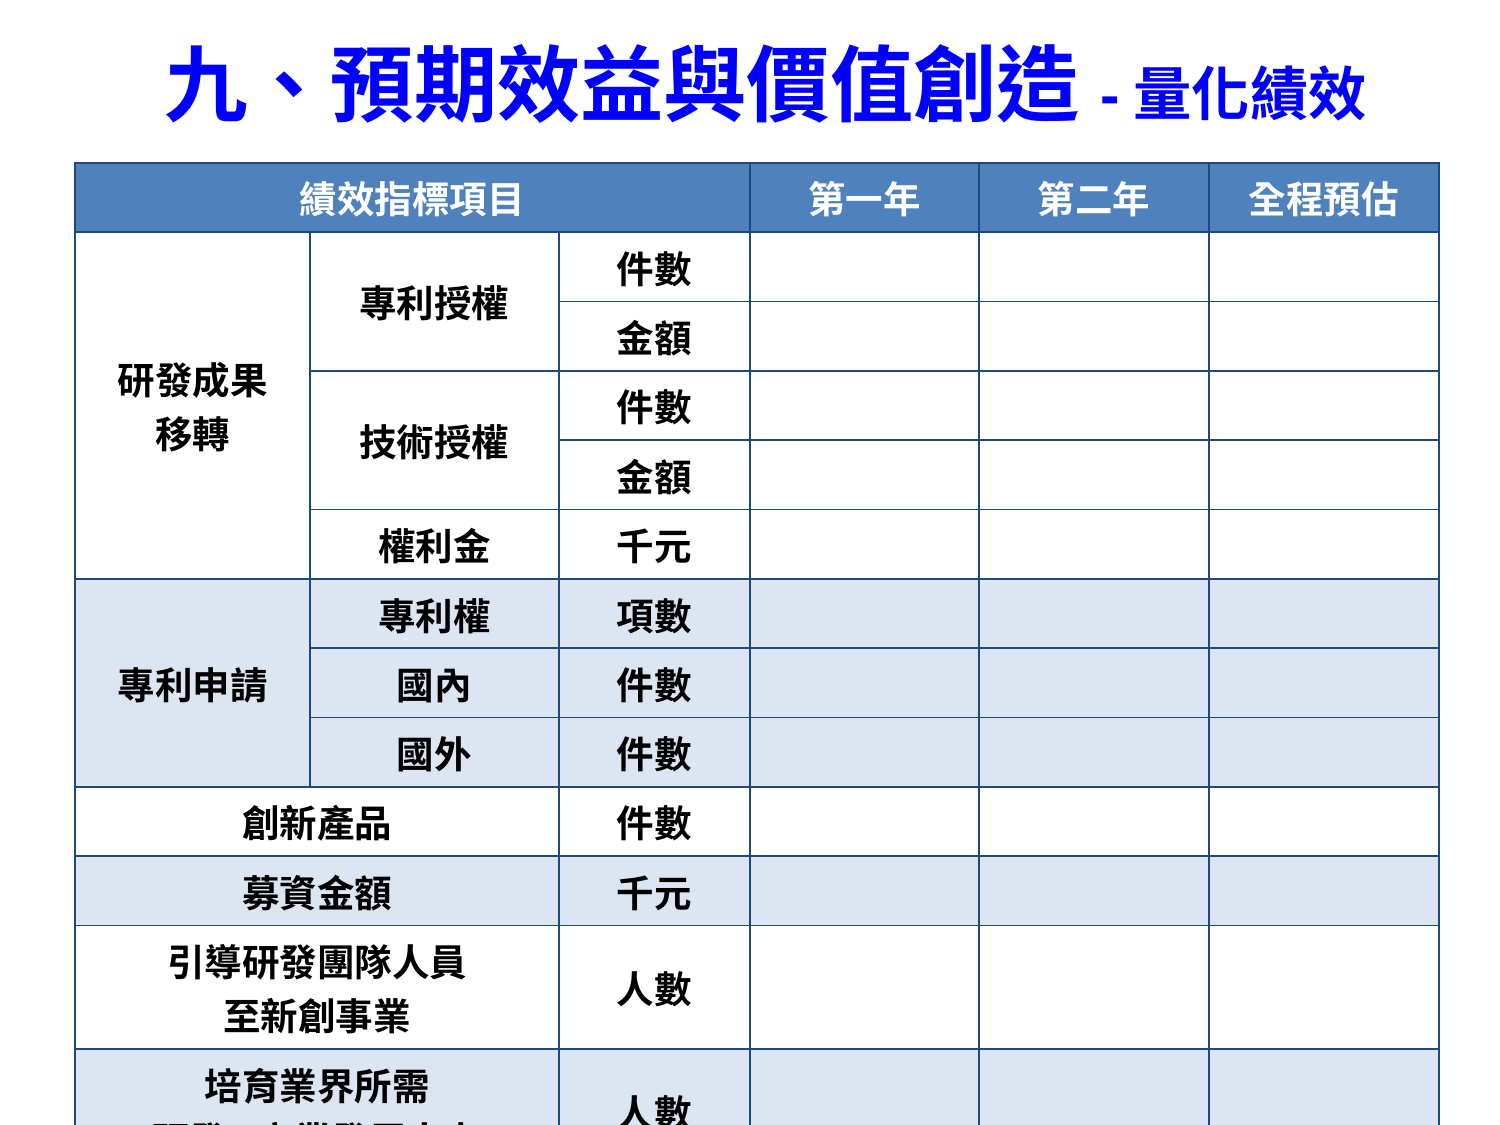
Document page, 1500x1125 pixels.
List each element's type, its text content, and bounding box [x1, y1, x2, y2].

table_cell [980, 857, 1208, 925]
table_header 第二年 [980, 164, 1208, 231]
table_cell [980, 926, 1208, 1048]
table_cell 技術授權 [311, 372, 558, 509]
table_cell 件數 [560, 233, 749, 301]
table_cell 研發成果 移轉 [76, 233, 309, 578]
table_cell 千元 [560, 510, 749, 578]
table_cell 人數 [628, 1113, 642, 1125]
table_cell 培育業界所需 研發/商業發展人力 [76, 1050, 558, 1125]
title 九、預期效益與價值創造-量化績效 [90, 0, 1441, 176]
table_cell 金額 [560, 441, 749, 509]
table_cell [1210, 580, 1438, 647]
table_cell 人數 [560, 926, 749, 1048]
table_cell 金額 [560, 302, 749, 370]
table_cell [980, 1050, 1208, 1125]
table_cell 項數 [560, 580, 749, 647]
table_cell [751, 372, 978, 439]
table_cell [980, 649, 1208, 717]
table_cell 人數 [560, 1050, 749, 1125]
table_header 全程預估 [1210, 164, 1438, 231]
table_cell [751, 580, 978, 647]
table_cell [1210, 510, 1438, 578]
table_cell 件數 [560, 372, 749, 439]
table_cell [751, 926, 978, 1048]
table_cell 千元 [560, 857, 749, 925]
table_cell 件數 [560, 649, 749, 717]
table_cell 國內 [311, 649, 558, 717]
table_cell [980, 372, 1208, 439]
table_cell [751, 788, 978, 855]
table_cell 引導研發團隊人員 至新創事業 [76, 926, 558, 1048]
table_cell [1210, 302, 1438, 370]
table_cell [751, 857, 978, 925]
table_cell [1210, 788, 1438, 855]
table_cell 人數 [666, 1113, 680, 1125]
table_cell [1210, 372, 1438, 439]
table_cell [1210, 926, 1438, 1048]
table_cell [980, 233, 1208, 301]
table_cell [751, 510, 978, 578]
table_cell [980, 580, 1208, 647]
table_cell [980, 510, 1208, 578]
table_cell 國外 [311, 718, 558, 786]
table_cell [751, 302, 978, 370]
table_cell [1210, 1050, 1438, 1125]
table_cell [751, 649, 978, 717]
table_cell 專利權 [311, 580, 558, 647]
table_cell [980, 441, 1208, 509]
table_cell 件數 [560, 718, 749, 786]
table_cell [980, 302, 1208, 370]
table_cell [980, 718, 1208, 786]
table_cell 募資金額 [76, 857, 558, 925]
table_cell [1210, 718, 1438, 786]
table_cell 專利授權 [311, 233, 558, 370]
table_cell [1210, 649, 1438, 717]
table_cell [1210, 857, 1438, 925]
table_cell [751, 718, 978, 786]
table_cell 專利申請 [76, 580, 309, 786]
table_header 績效指標項目 [76, 164, 749, 231]
table_cell [980, 788, 1208, 855]
table_cell 件數 [560, 788, 749, 855]
table_cell [751, 1050, 978, 1125]
table_cell [1210, 441, 1438, 509]
table_header 第一年 [751, 164, 978, 231]
table_cell [751, 233, 978, 301]
table_cell [1210, 233, 1438, 301]
table_cell 權利金 [311, 510, 558, 578]
table_cell 創新產品 [76, 788, 558, 855]
table_cell [751, 441, 978, 509]
